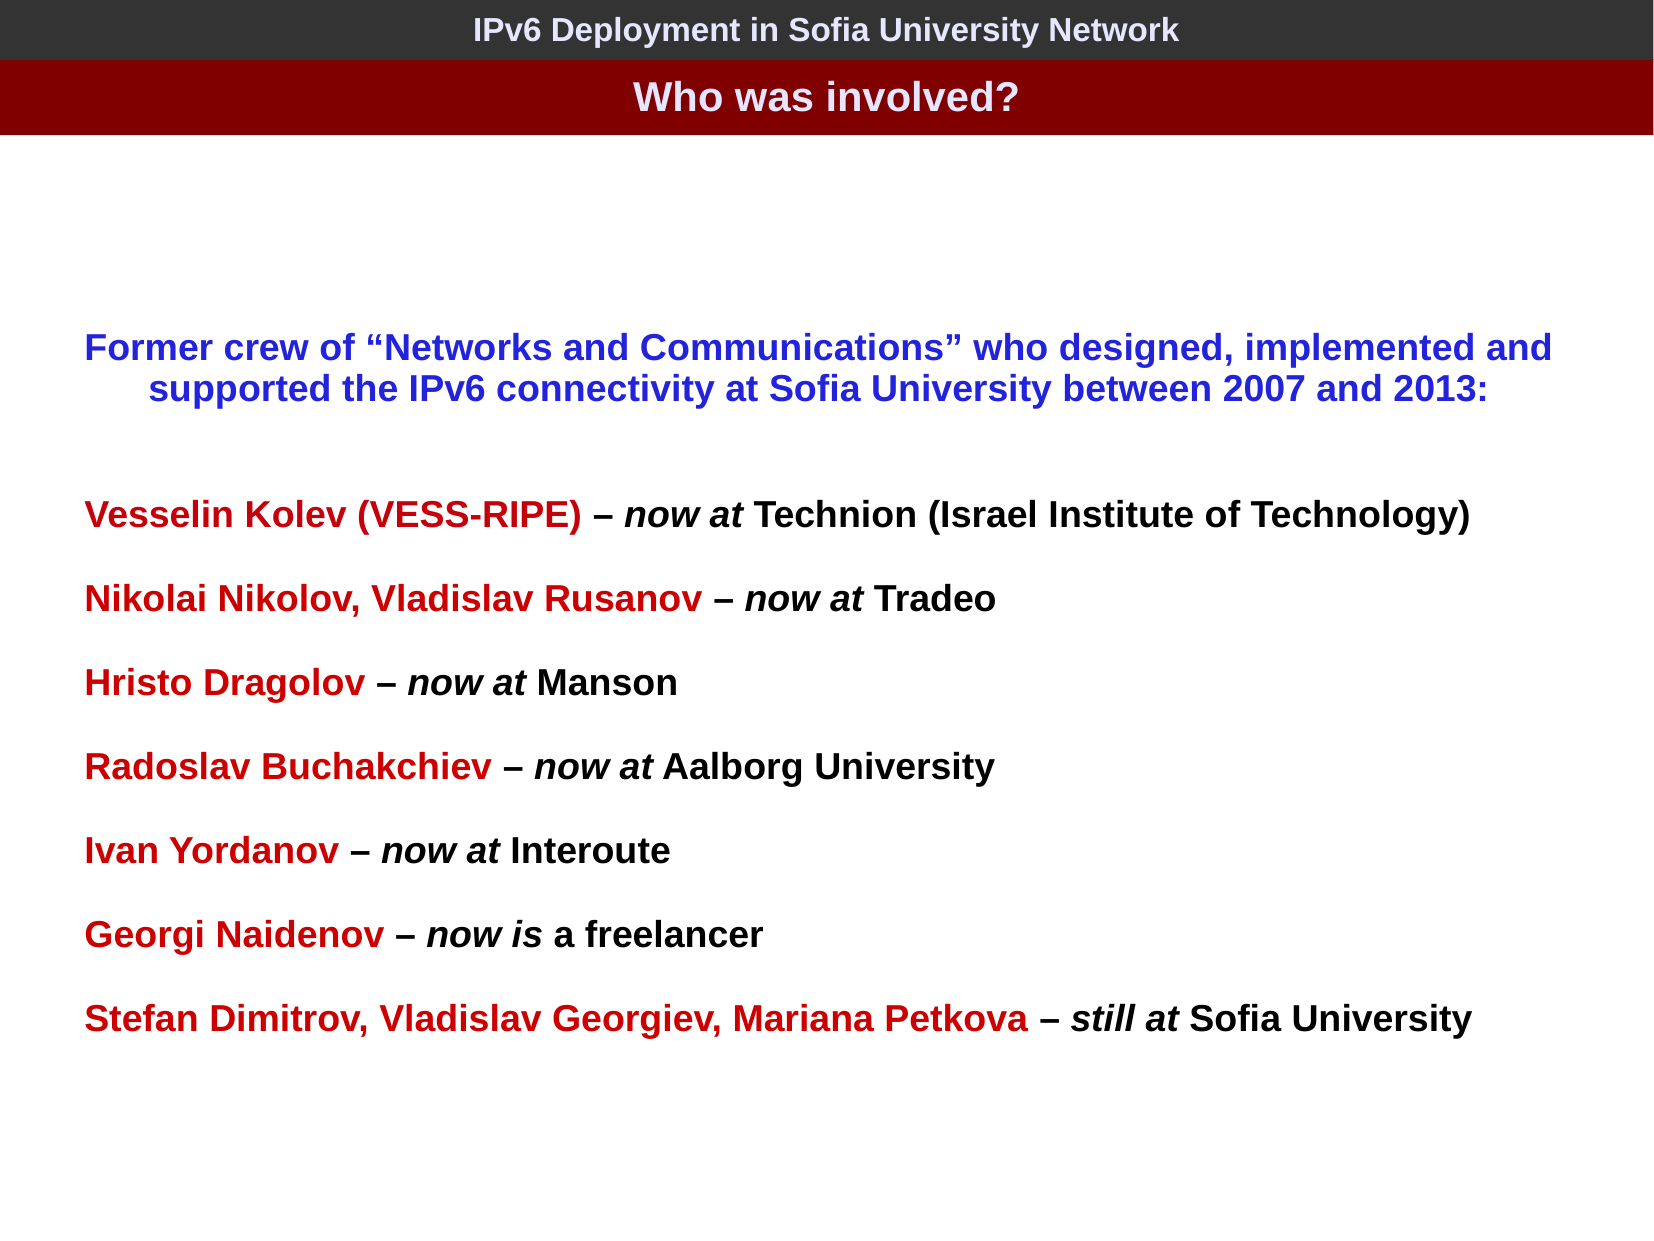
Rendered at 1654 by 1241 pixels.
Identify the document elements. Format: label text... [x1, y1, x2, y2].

text_box Former crew of “Networks and Communications” who designed, implemented and supported the IPv6 connectivity at Sofia University between 2007 and 2013: Vesselin Kolev (VESS-RIPE) – now at Technion (Israel Institute of Technology) Nikolai Nikolov, Vladislav Rusanov – now at Tradeo Hristo Dragolov – now at Manson Radoslav Buchakchiev – now at Aalborg University Ivan Yordanov – now at Interoute Georgi Naidenov – now is a freelancer Stefan Dimitrov, Vladislav Georgiev, Mariana Petkova – still at Sofia University [69, 318, 1591, 1049]
text_box Who was involved? [0, 61, 1654, 136]
text_box IPv6 Deployment in Sofia University Network [0, 0, 1654, 61]
